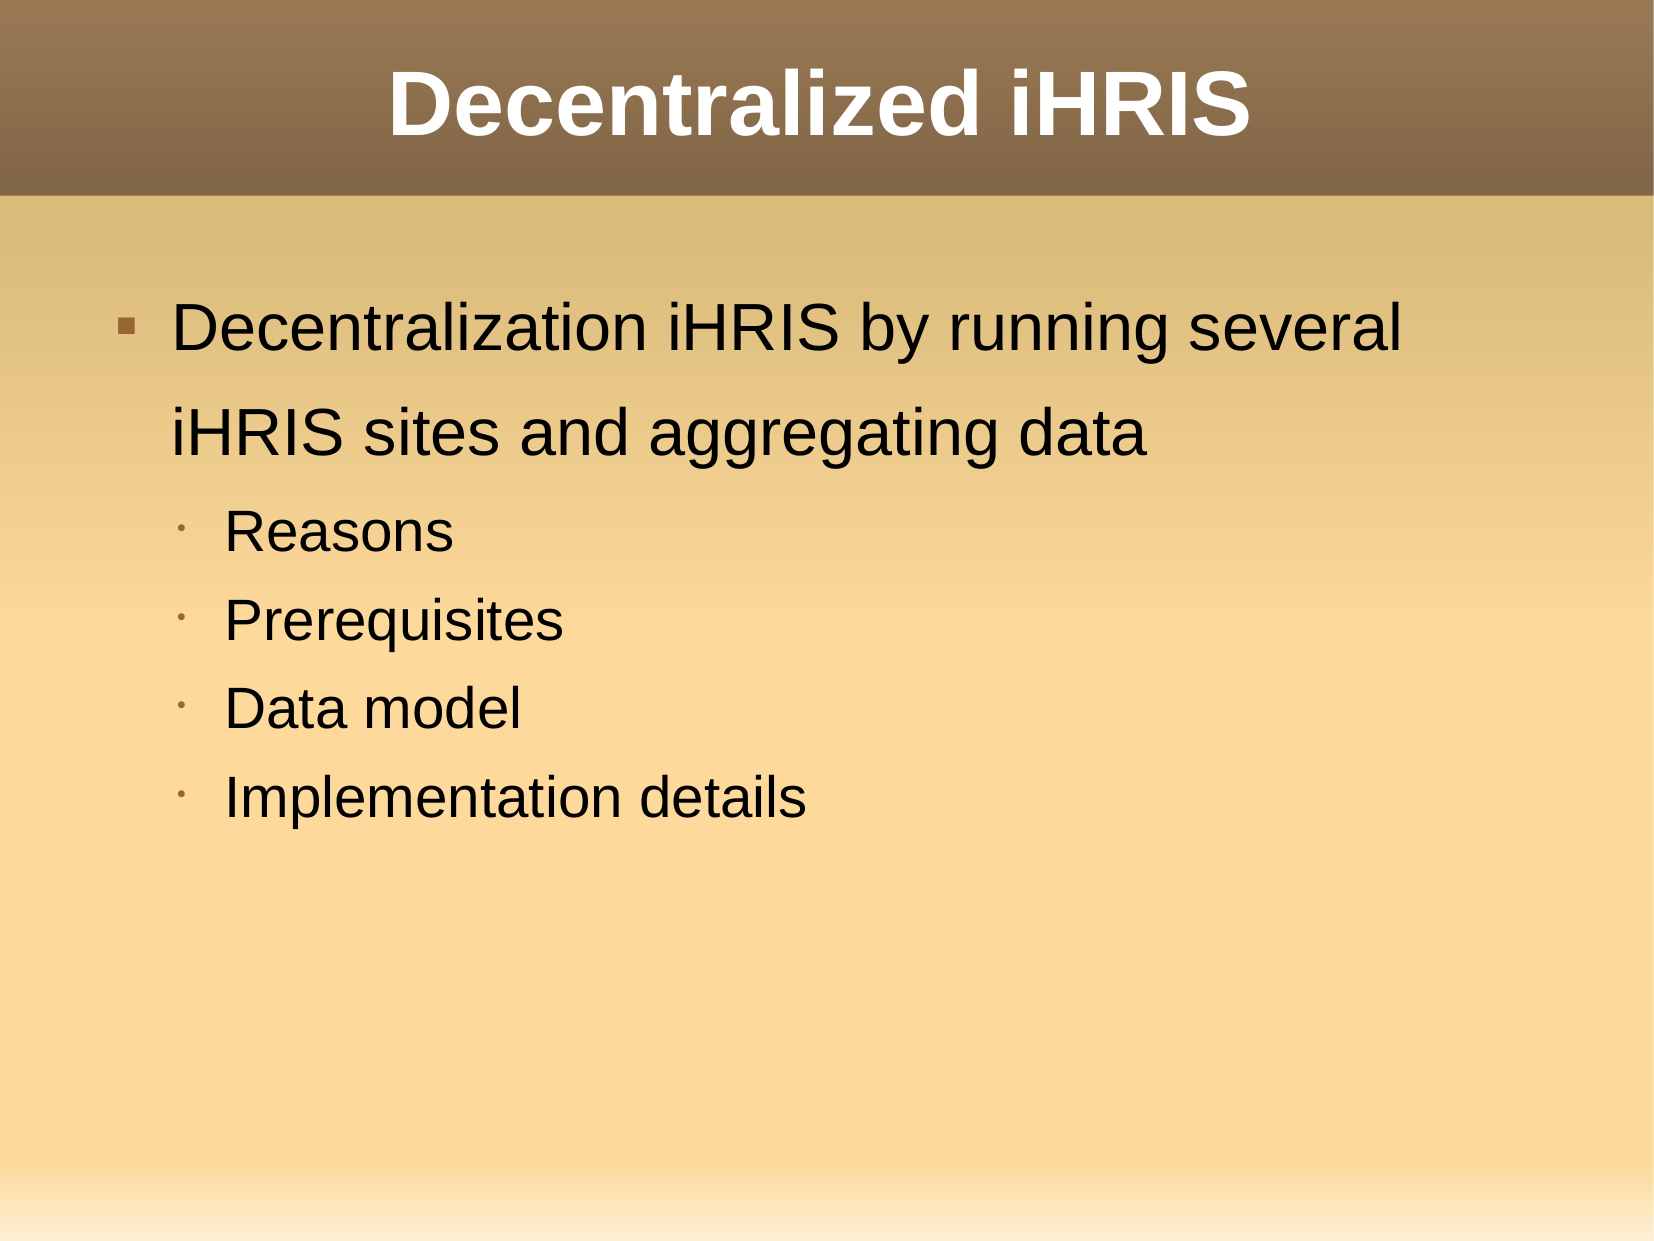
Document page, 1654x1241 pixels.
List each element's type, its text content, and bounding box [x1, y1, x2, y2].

picture [0, 0, 1654, 1241]
title Decentralized iHRIS [76, 0, 1565, 208]
list Decentralization iHRIS by running several iHRIS sites and aggregating data Reasons Prerequisites Data model Implementation details [82, 290, 1571, 1109]
